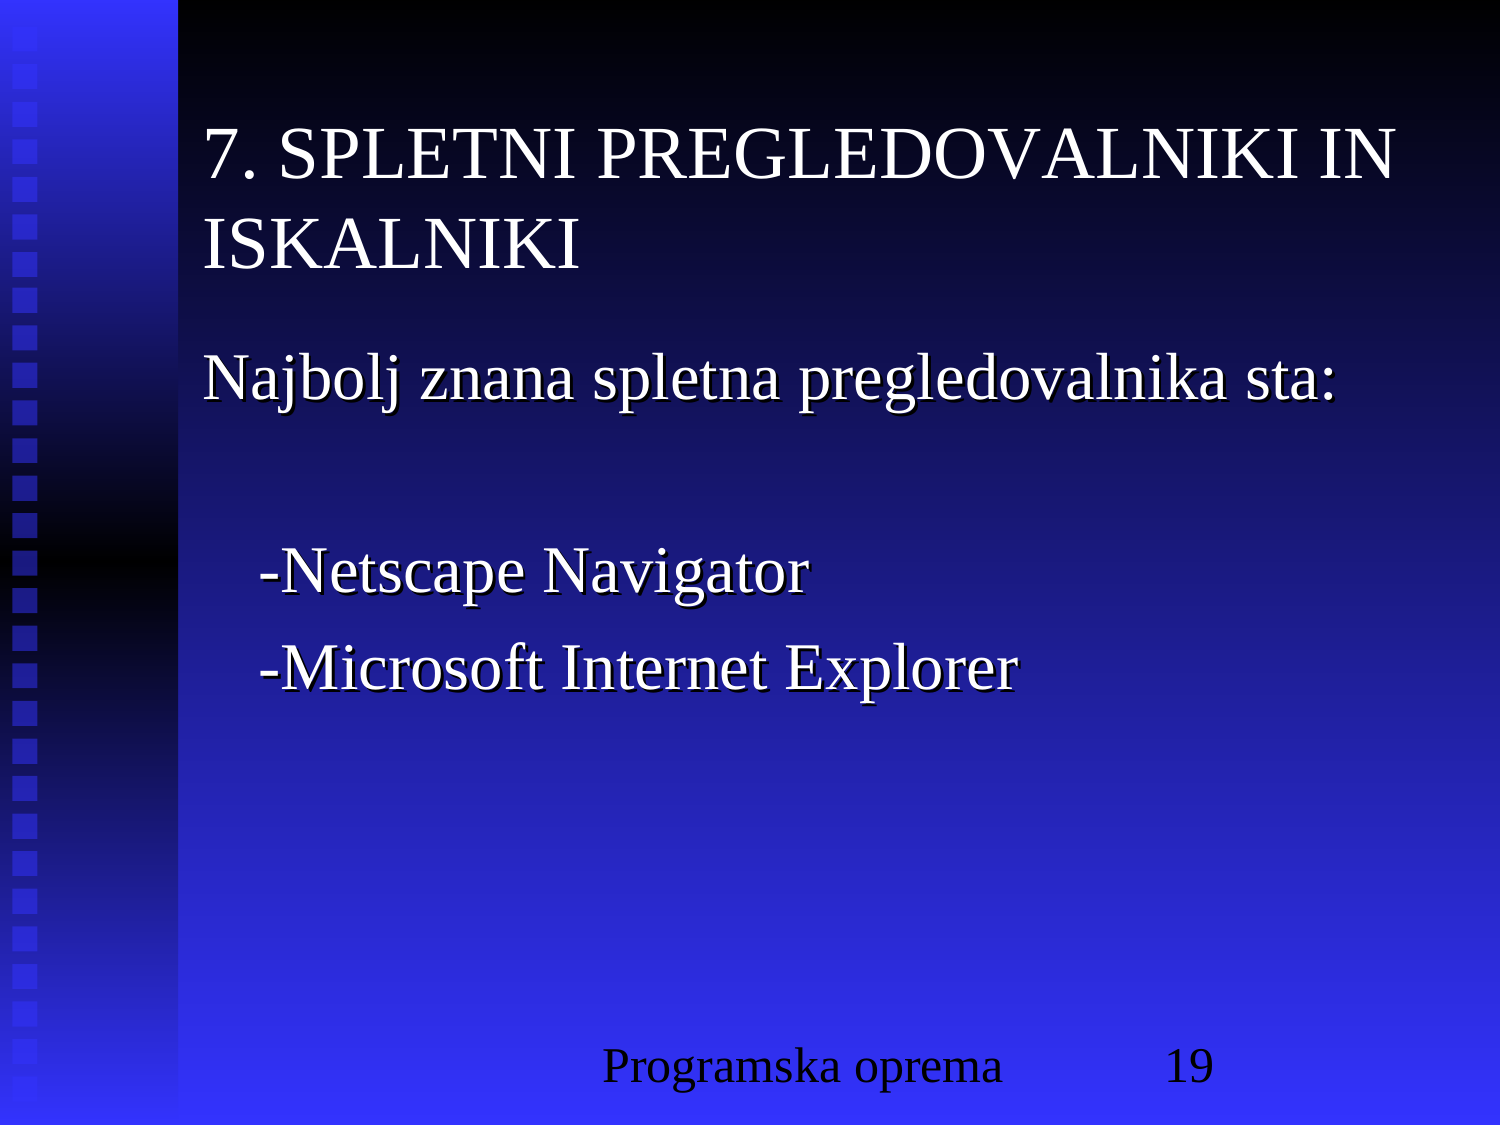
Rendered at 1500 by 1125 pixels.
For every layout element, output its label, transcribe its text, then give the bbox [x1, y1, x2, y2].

list Najbolj znana spletna pregledovalnika sta: -Netscape Navigator -Microsoft Internet Explorer [187, 324, 1463, 1001]
title 7. SPLETNI PREGLEDOVALNIKI IN ISKALNIKI [187, 96, 1463, 292]
